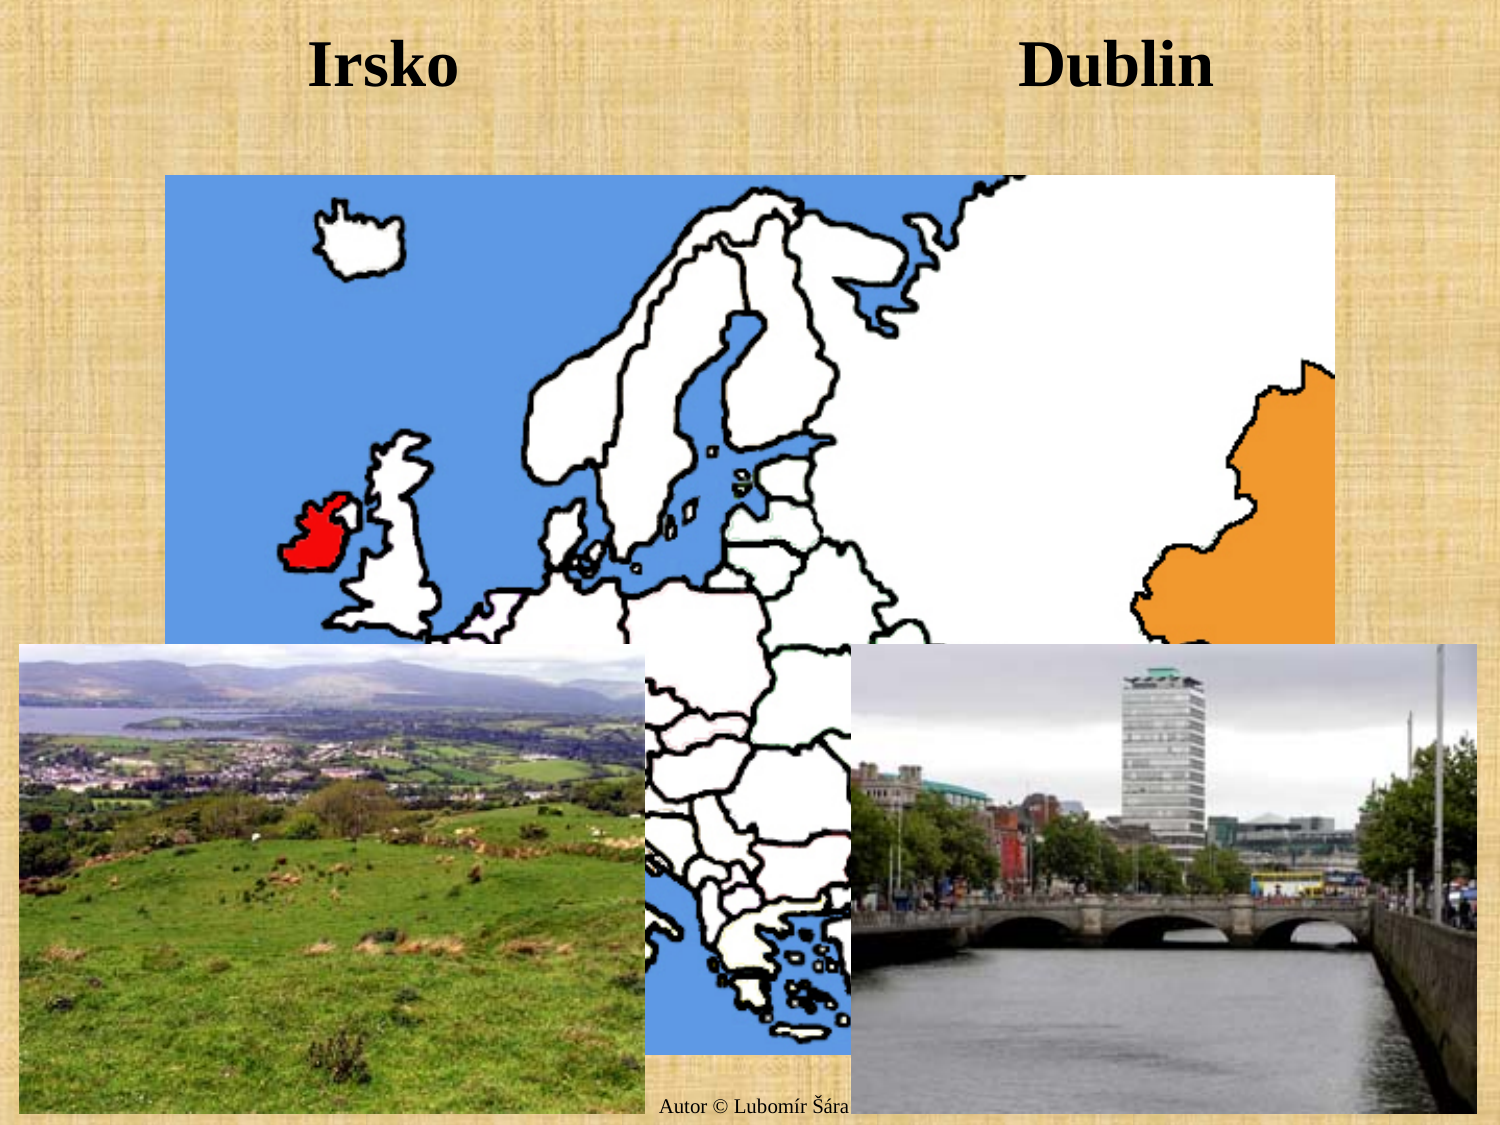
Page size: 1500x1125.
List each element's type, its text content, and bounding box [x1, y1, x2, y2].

picture [0, 0, 1500, 1125]
text_box Dublin [761, 11, 1471, 108]
text_box Irsko [29, 11, 739, 108]
text_box Autor © Lubomír Šára [643, 1084, 865, 1125]
